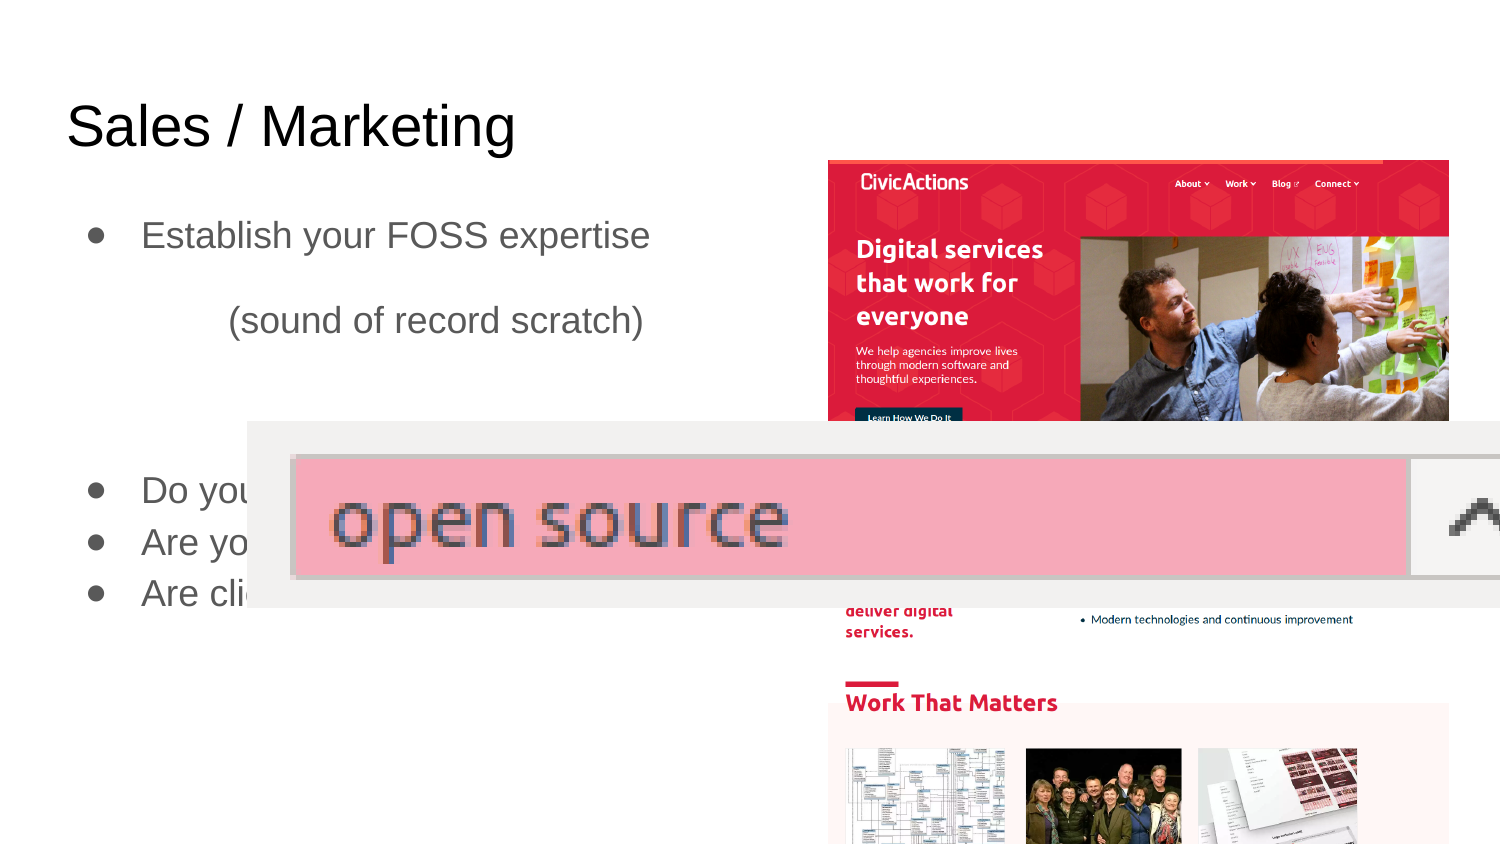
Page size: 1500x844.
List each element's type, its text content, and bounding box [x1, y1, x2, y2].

list Establish your FOSS expertise (sound of record scratch) Do you even talk about open source? Are you talking about the value prop? Are clients excited? [51, 189, 822, 750]
picture [247, 160, 1500, 844]
title Sales / Marketing [51, 72, 1449, 167]
